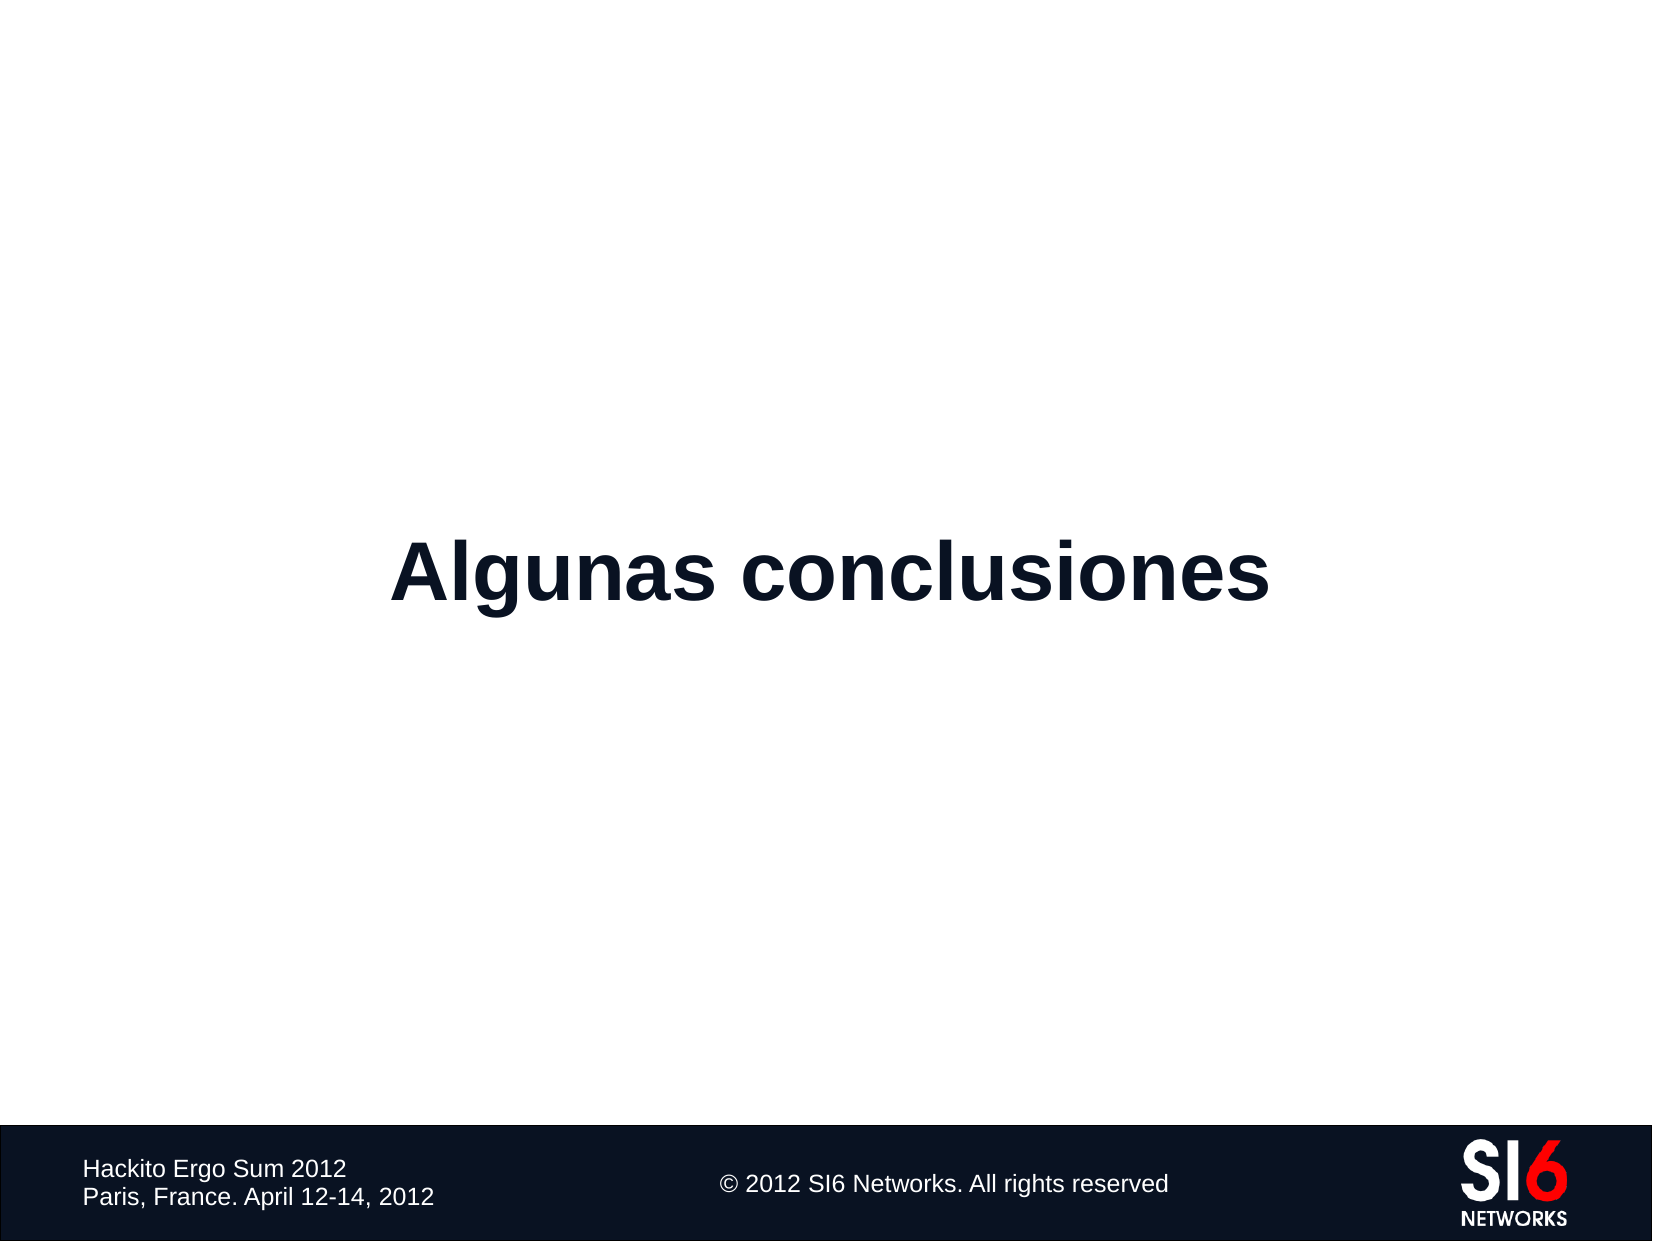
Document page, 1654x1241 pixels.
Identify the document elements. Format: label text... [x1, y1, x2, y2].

picture [1461, 1139, 1567, 1226]
title Algunas conclusiones [86, 467, 1576, 676]
